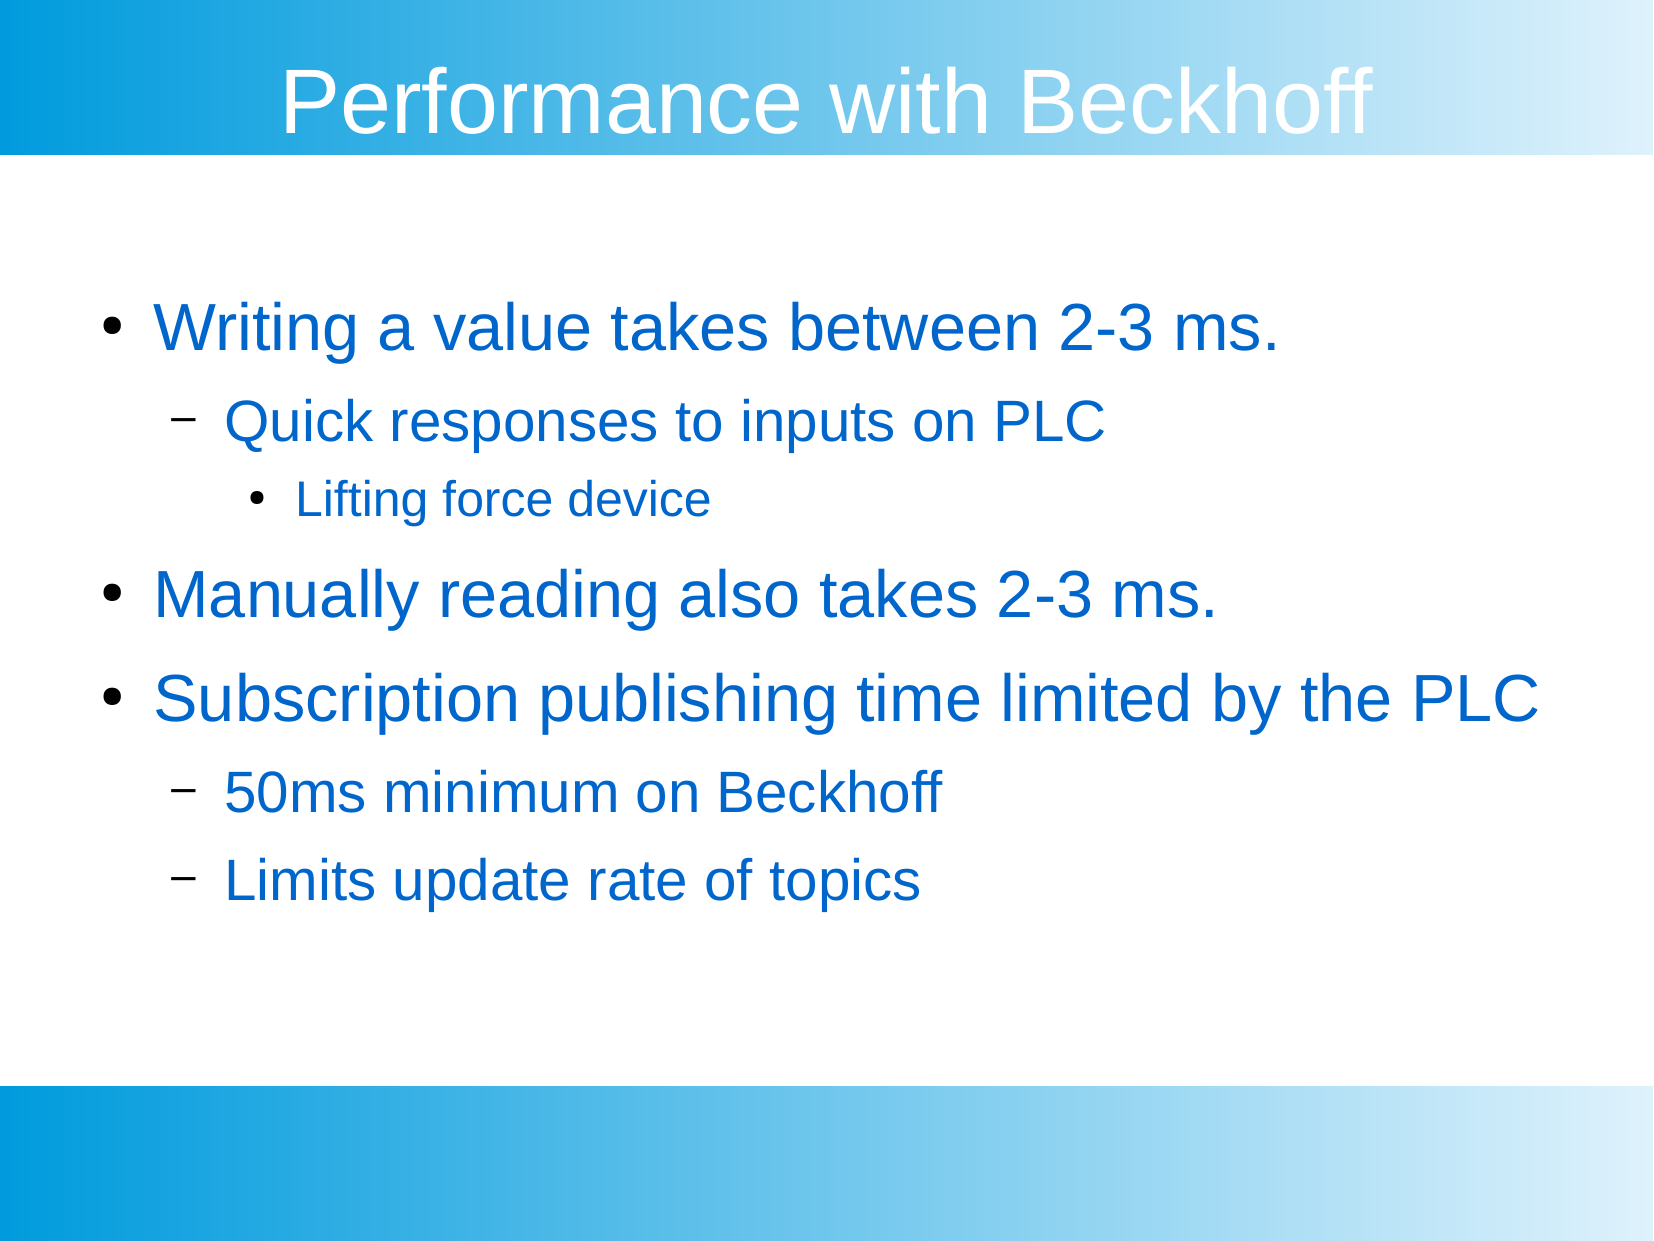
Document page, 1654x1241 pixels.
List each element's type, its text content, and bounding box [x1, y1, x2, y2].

list Writing a value takes between 2-3 ms. Quick responses to inputs on PLC Lifting force device Manually reading also takes 2-3 ms. Subscription publishing time limited by the PLC 50ms minimum on Beckhoff Limits update rate of topics [82, 290, 1571, 1010]
title Performance with Beckhoff [82, 49, 1571, 155]
